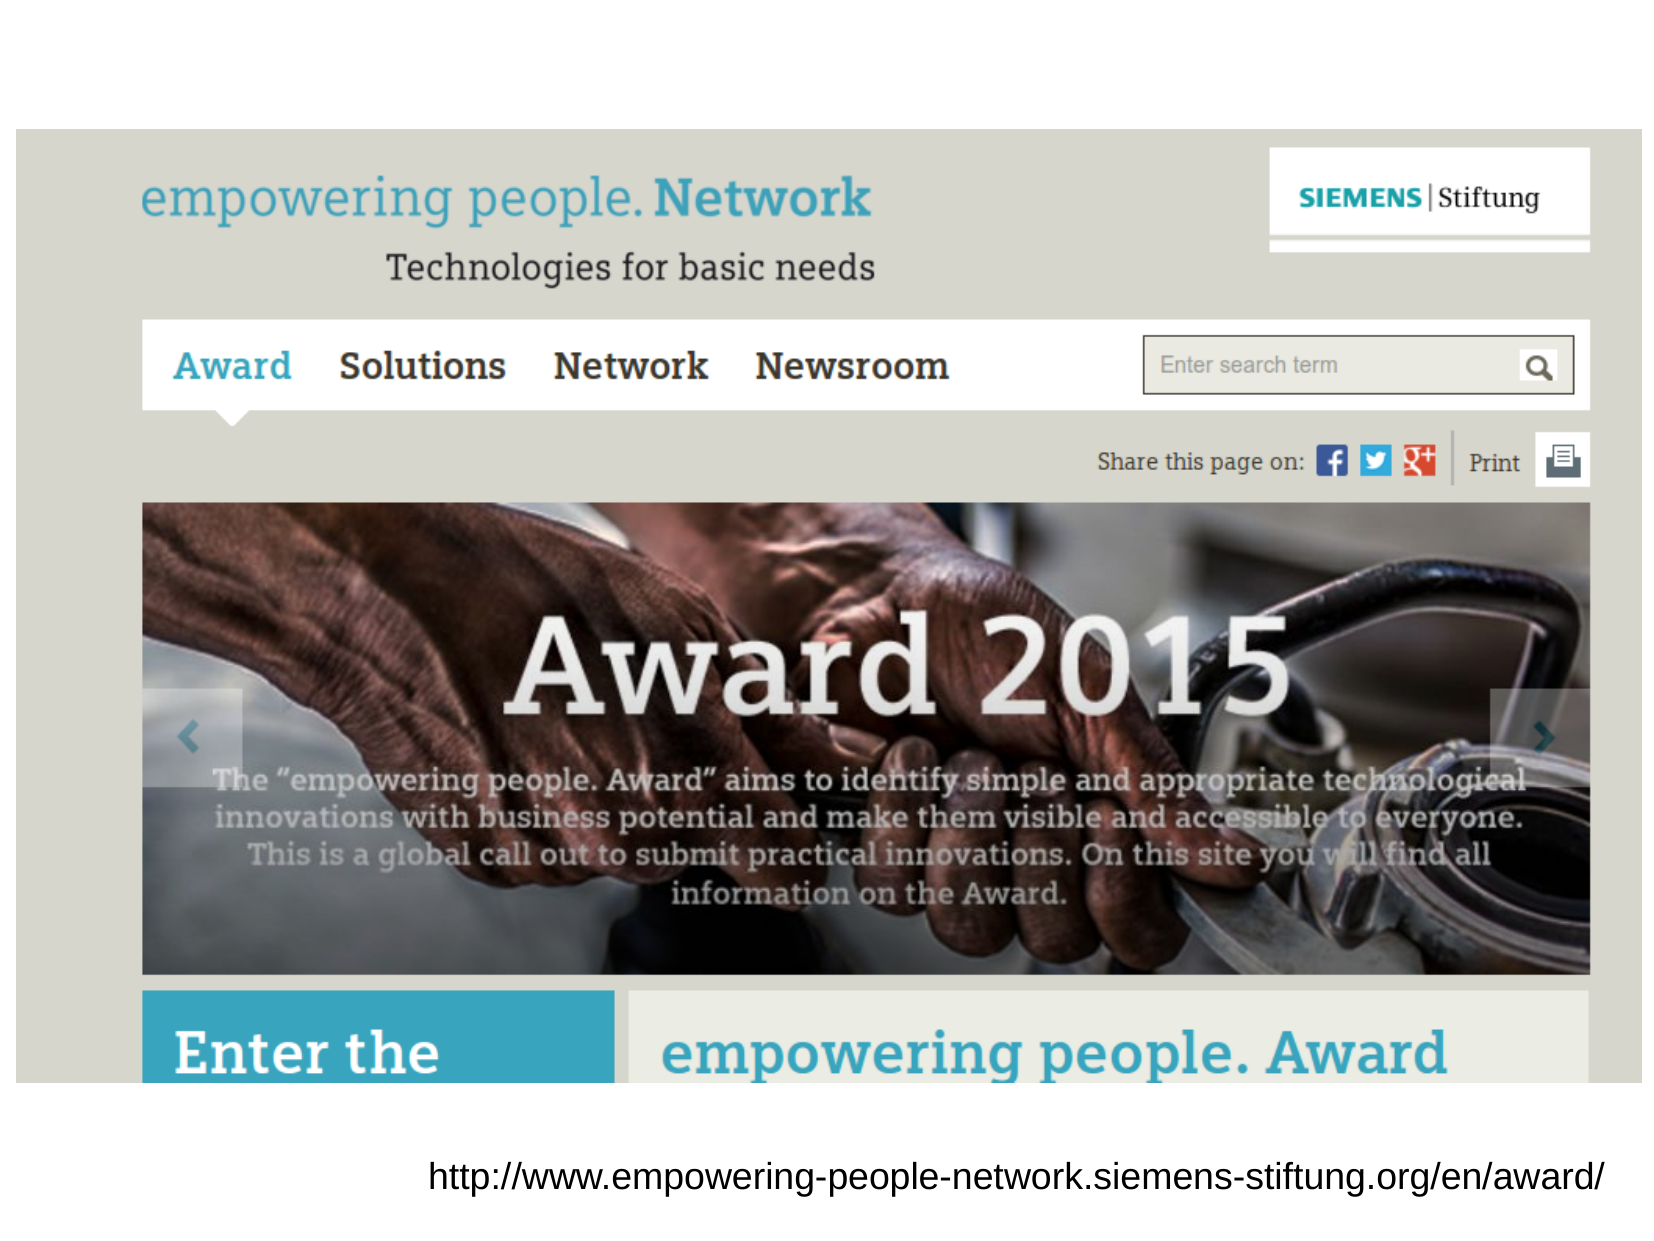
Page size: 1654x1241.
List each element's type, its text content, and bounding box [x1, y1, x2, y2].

text_box http://www.empowering-people-network.siemens-stiftung.org/en/award/ [413, 1147, 1621, 1205]
picture [16, 129, 1642, 1084]
